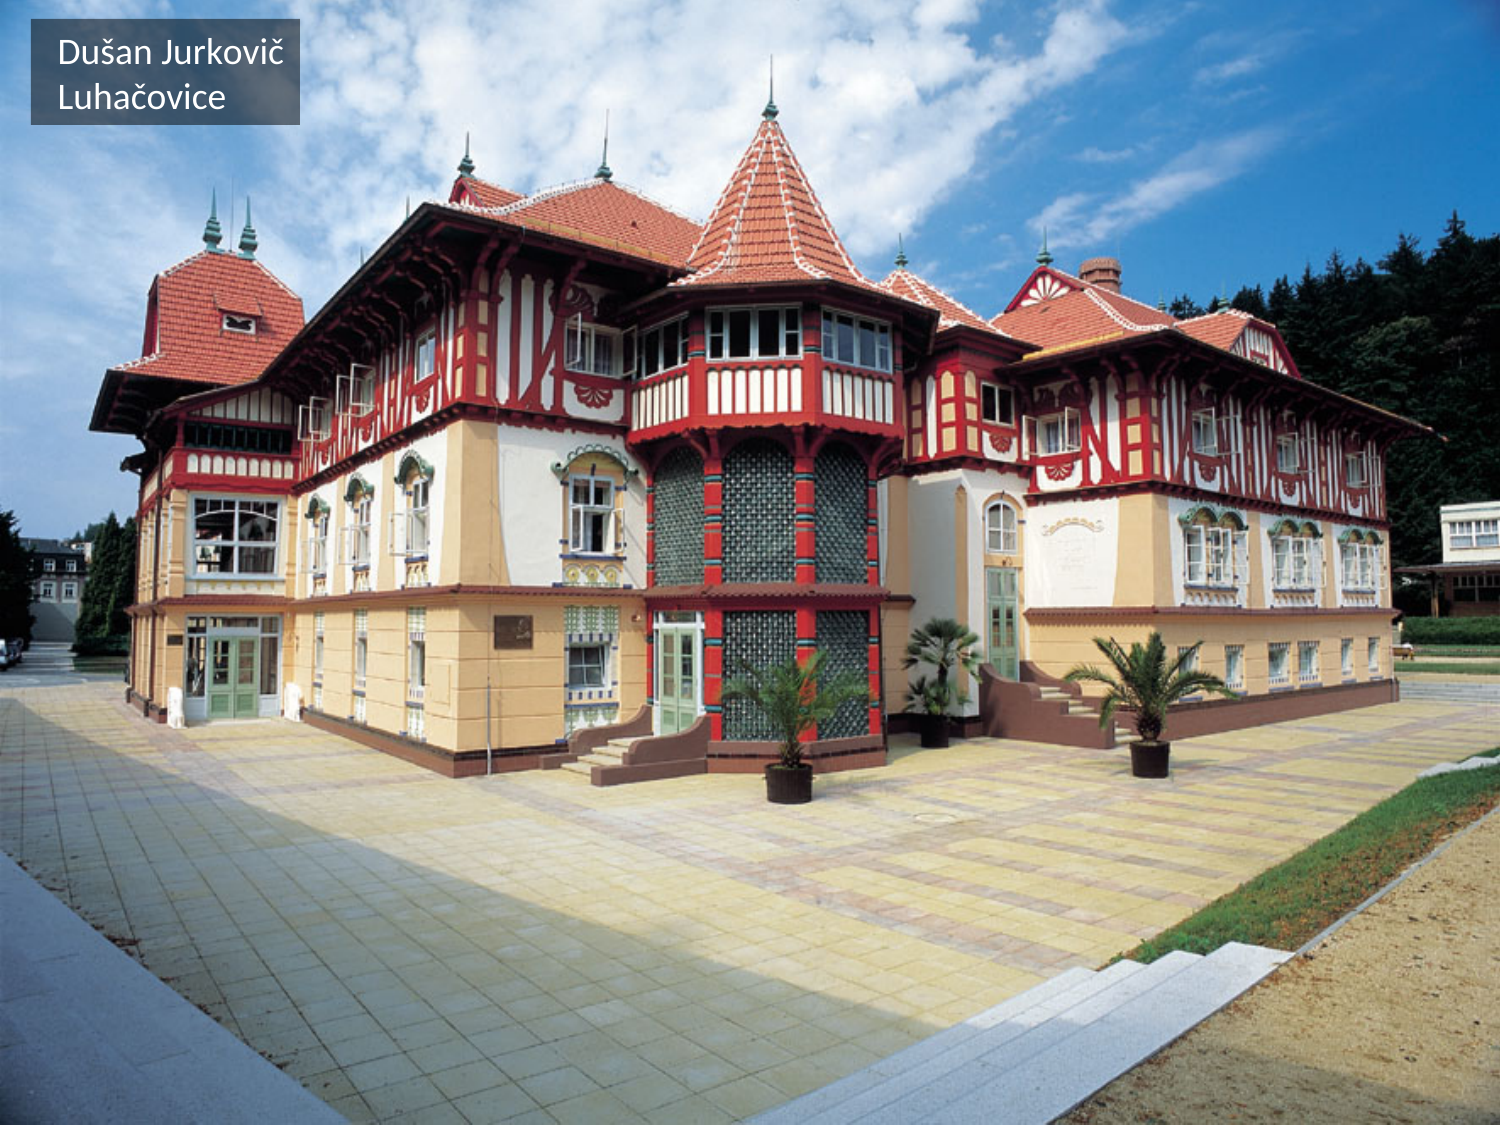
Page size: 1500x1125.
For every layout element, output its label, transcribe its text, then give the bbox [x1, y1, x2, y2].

text_box [30, 18, 42, 125]
picture [0, 0, 1500, 1125]
text_box Dušan Jurkovič Luhačovice [42, 18, 300, 125]
